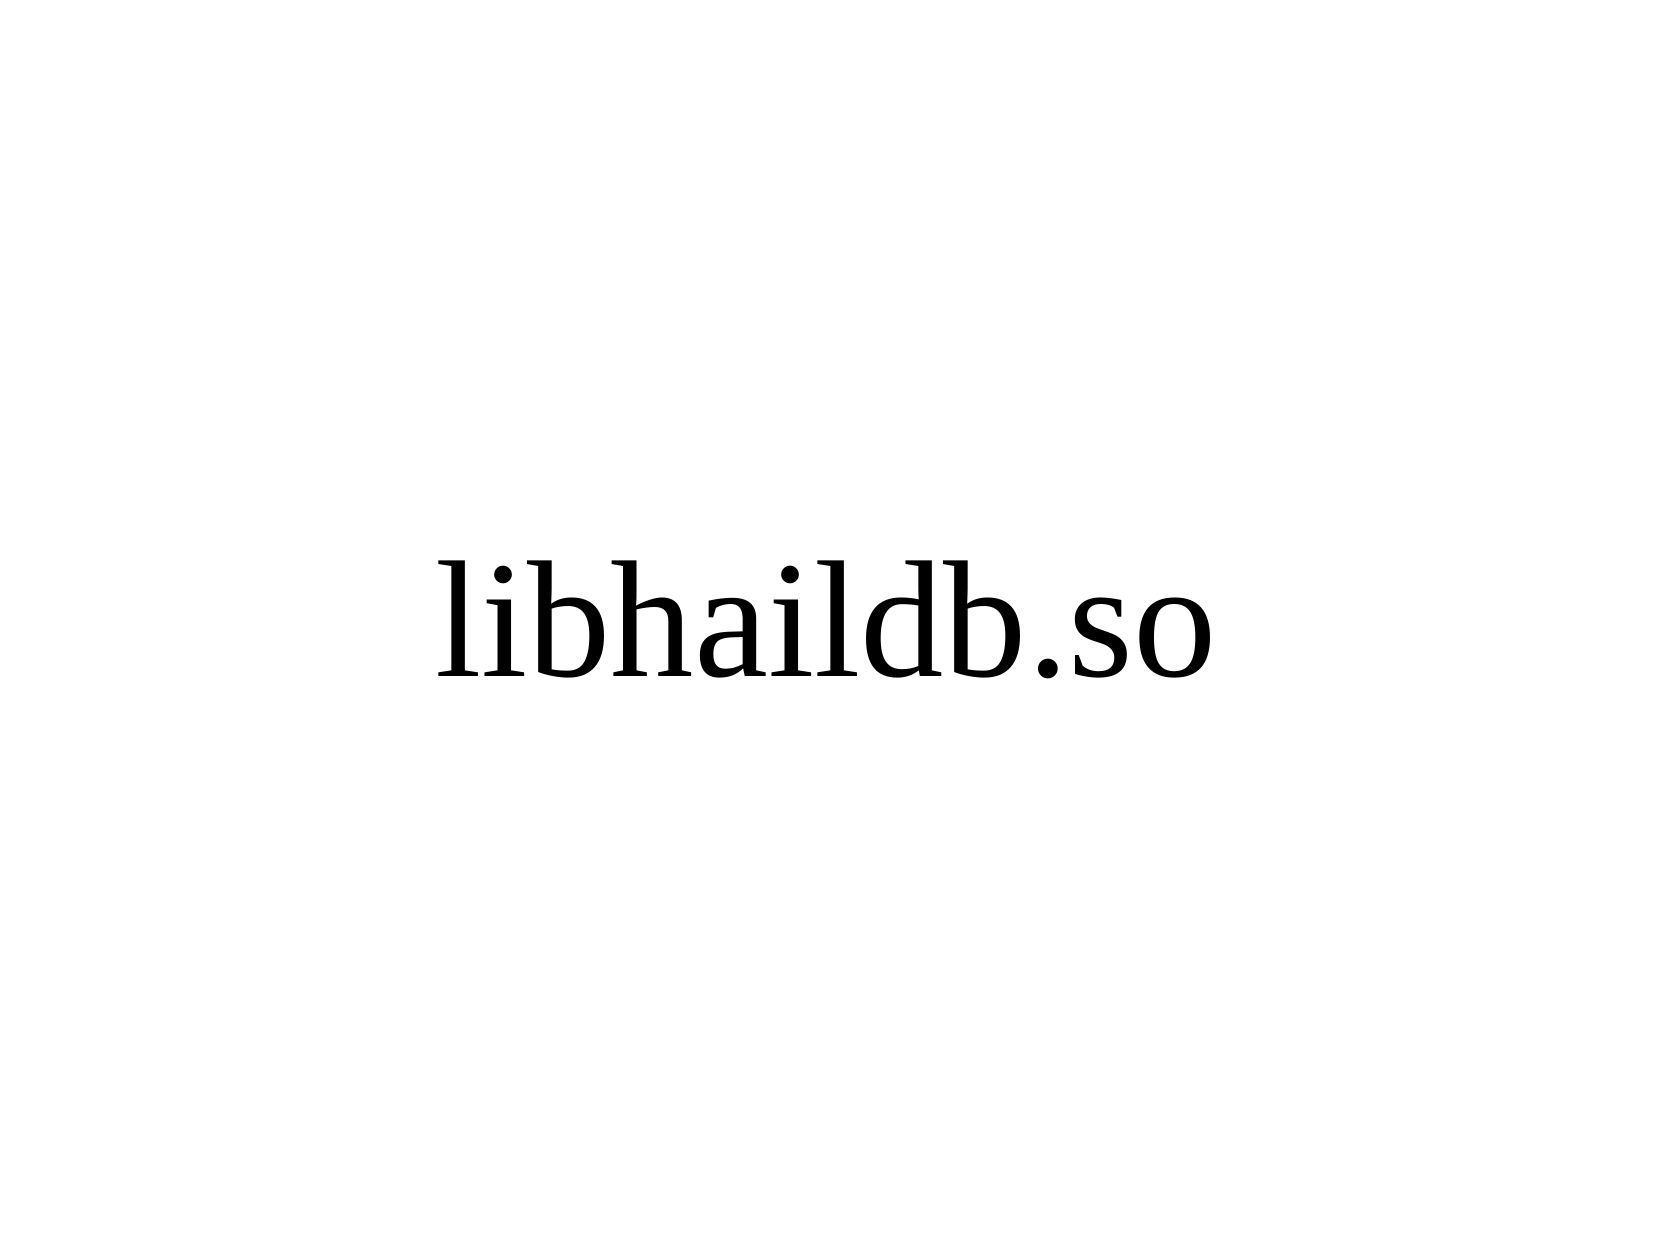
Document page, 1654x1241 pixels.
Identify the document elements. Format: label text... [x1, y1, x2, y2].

title libhaildb.so [0, 516, 1654, 724]
